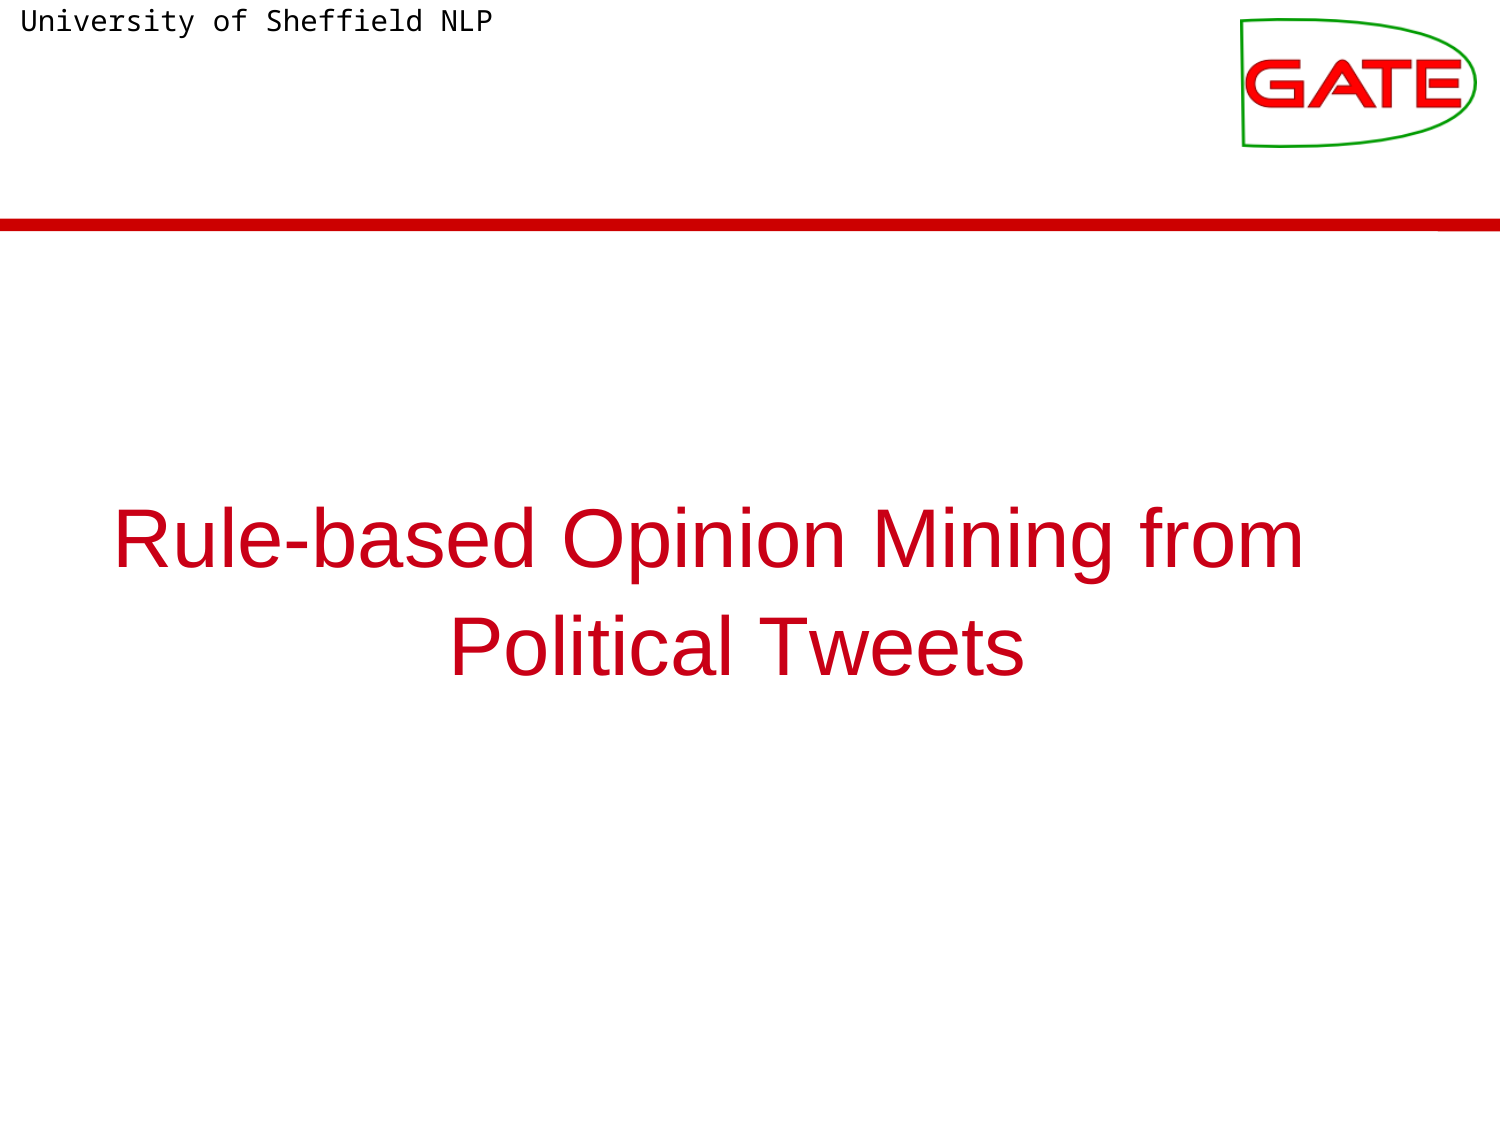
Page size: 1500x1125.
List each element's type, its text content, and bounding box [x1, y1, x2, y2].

picture [1329, 18, 1477, 148]
subtitle Rule-based Opinion Mining from Political Tweets [90, 16, 1329, 1125]
